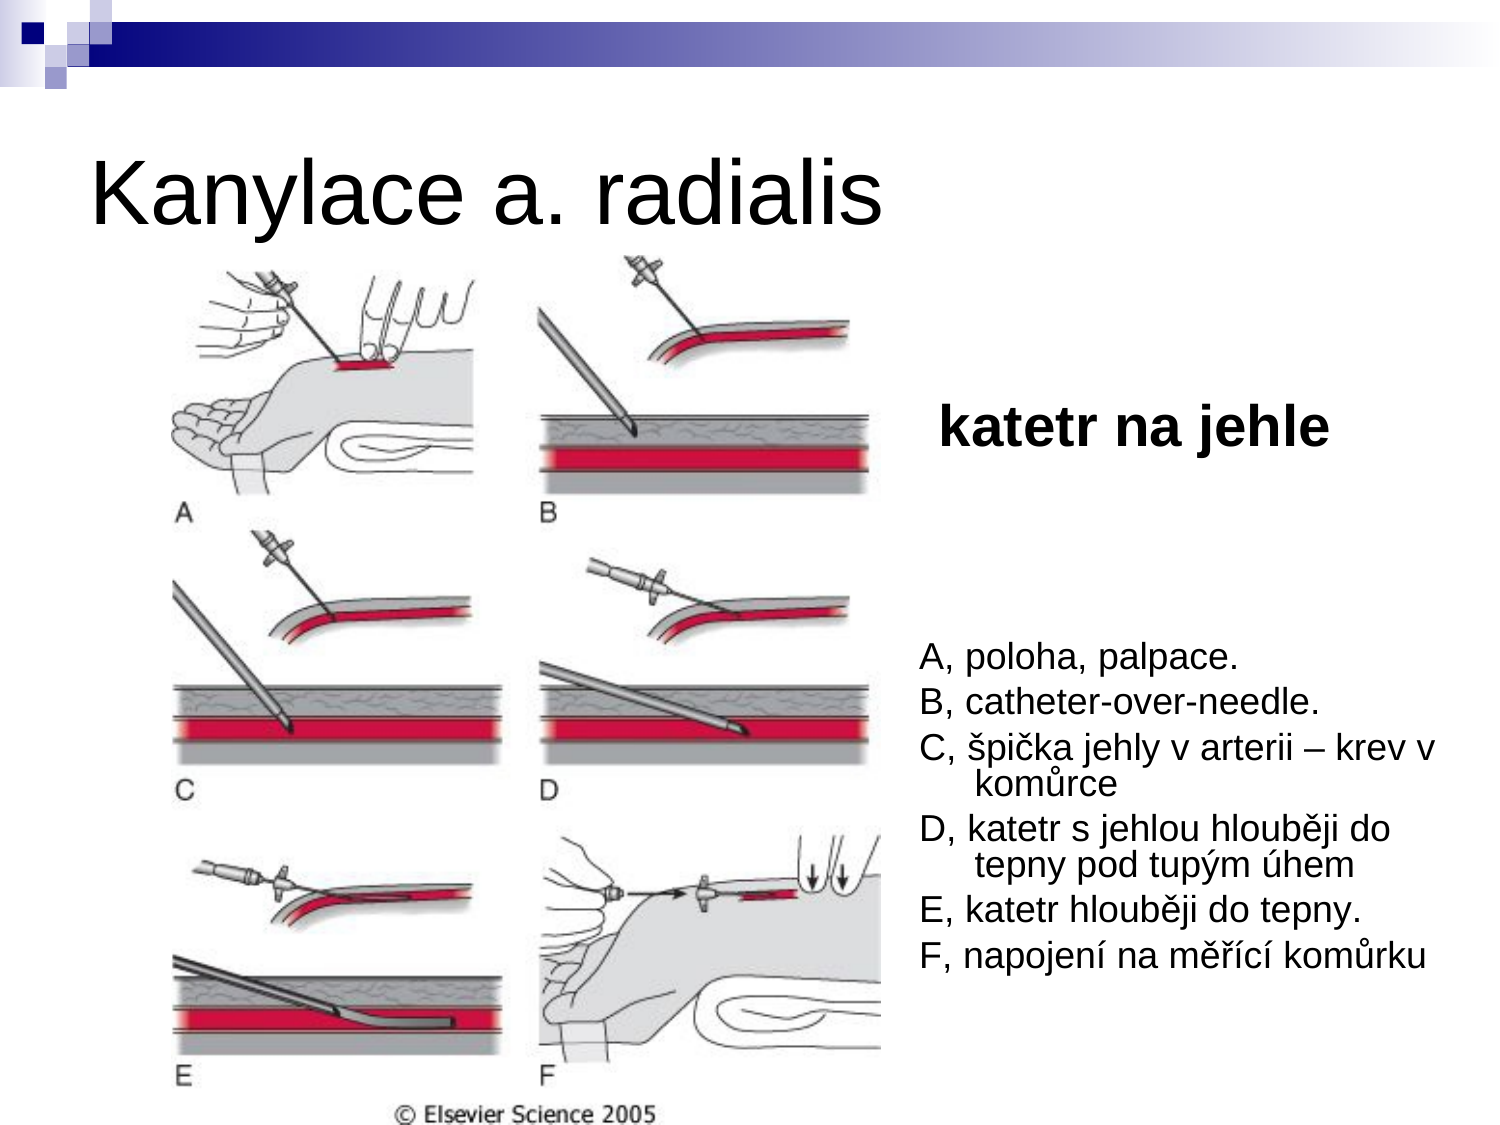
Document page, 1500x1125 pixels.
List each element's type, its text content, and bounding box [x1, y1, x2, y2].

picture [171, 255, 881, 1125]
text_box katetr na jehle [924, 379, 1347, 466]
list A, poloha, palpace. B, catheter-over-needle. C, špička jehly v arterii – krev v komůrce D, katetr s jehlou hlouběji do tepny pod tupým úhem E, katetr hlouběji do tepny. F, napojení na měřící komůrku [903, 633, 1500, 1024]
title Kanylace a. radialis [75, 75, 1426, 300]
